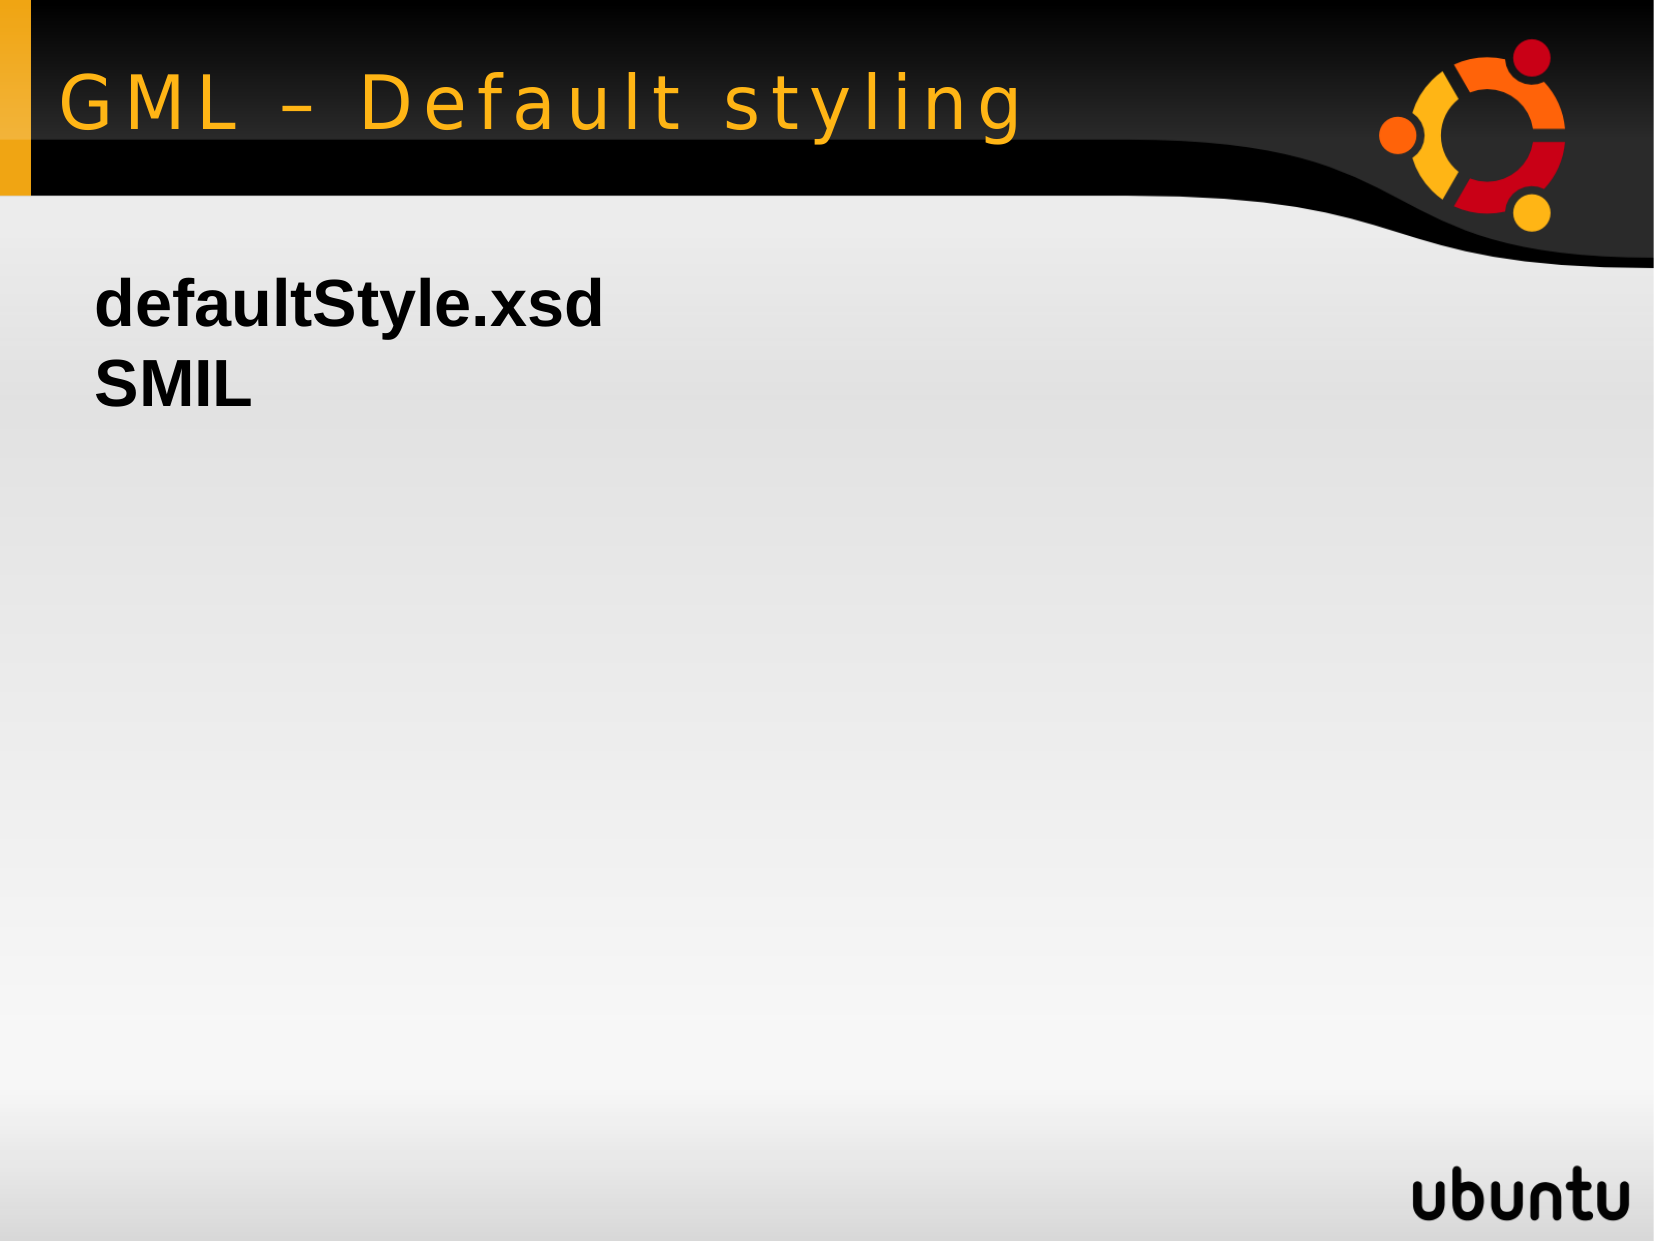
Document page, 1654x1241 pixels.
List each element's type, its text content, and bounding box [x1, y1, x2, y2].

list defaultStyle.xsd SMIL [76, 265, 1565, 1085]
picture [0, 0, 1654, 1241]
title GML – Default styling [59, 29, 1270, 178]
